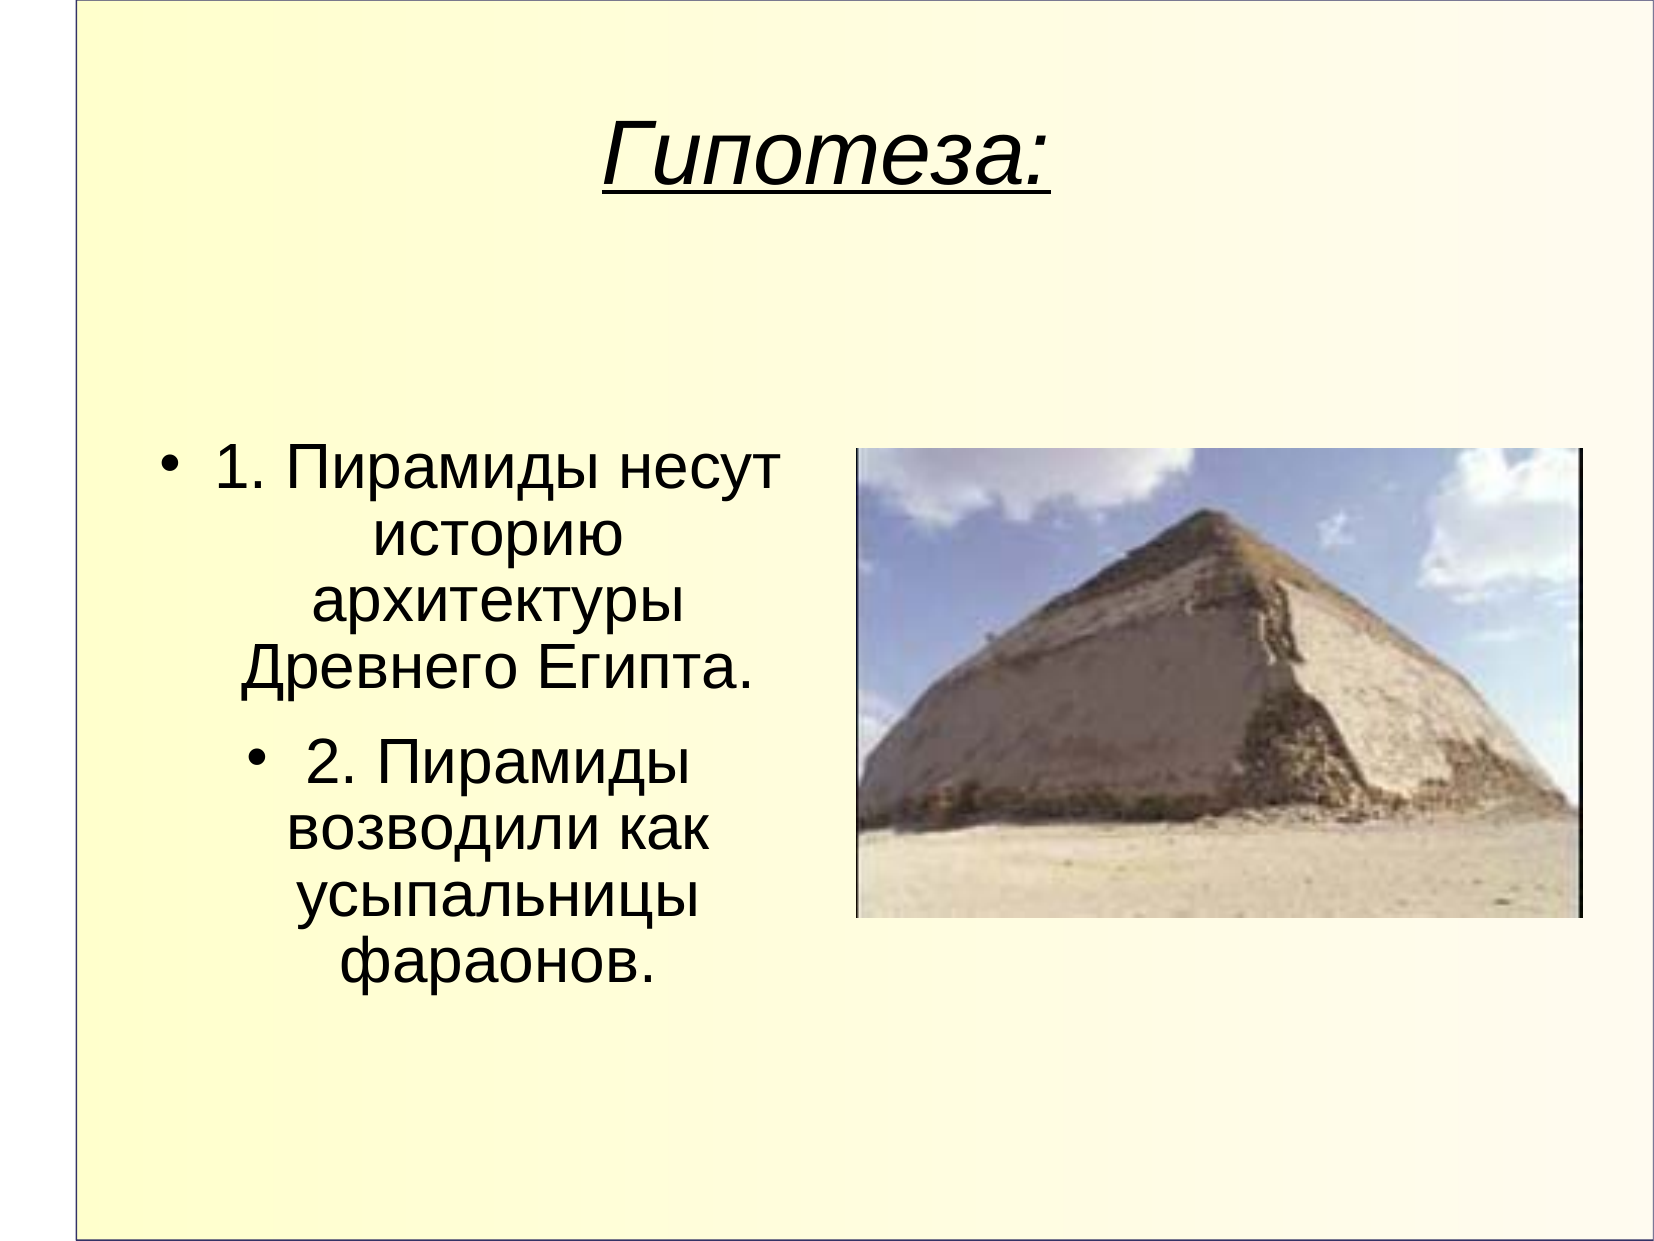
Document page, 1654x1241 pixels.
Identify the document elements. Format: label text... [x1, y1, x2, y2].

list 1. Пирамиды несут историю архитектуры Древнего Египта. 2. Пирамиды возводили как усыпальницы фараонов. [118, 236, 811, 1004]
picture [856, 448, 1583, 918]
title Гипотеза: [82, 56, 1571, 249]
